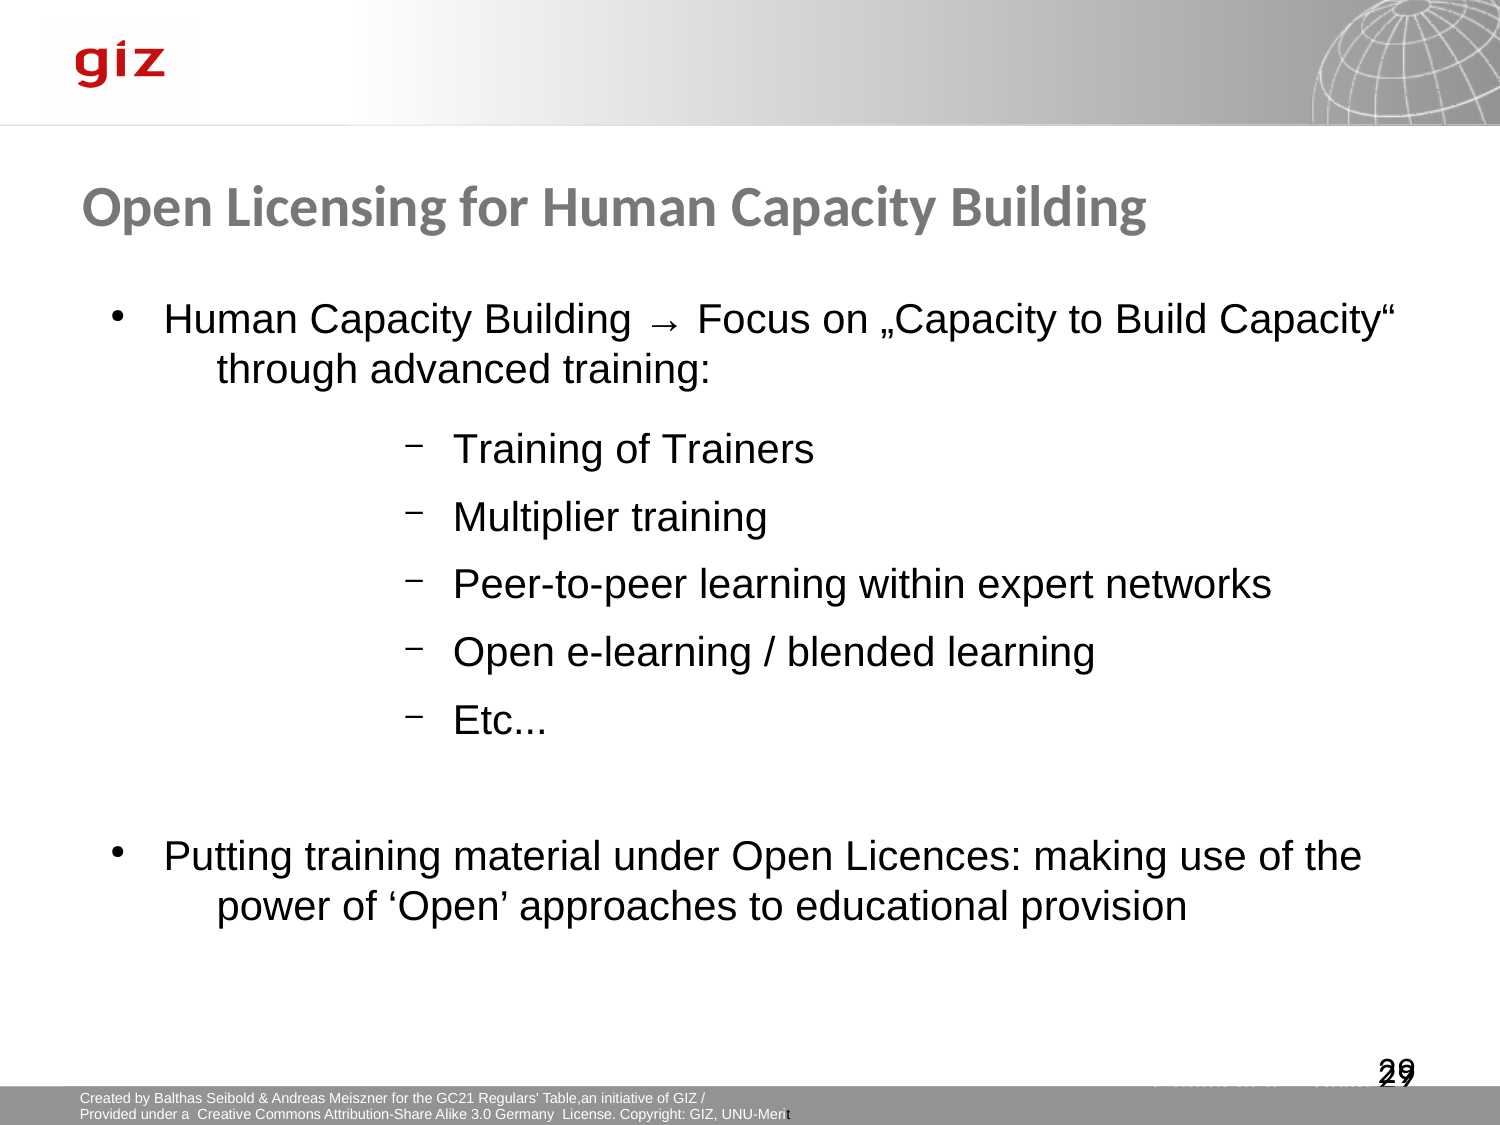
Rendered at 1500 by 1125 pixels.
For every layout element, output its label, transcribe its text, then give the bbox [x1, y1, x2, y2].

list Human Capacity Building → Focus on „Capacity to Build Capacity“ through advanced training: Training of Trainers Multiplier training Peer-to-peer learning within expert networks Open e-learning / blended learning Etc... Putting training material under Open Licences: making use of the power of ‘Open’ approaches to educational provision [75, 291, 1426, 1020]
title Open Licensing for Human Capacity Building [82, 117, 1236, 290]
